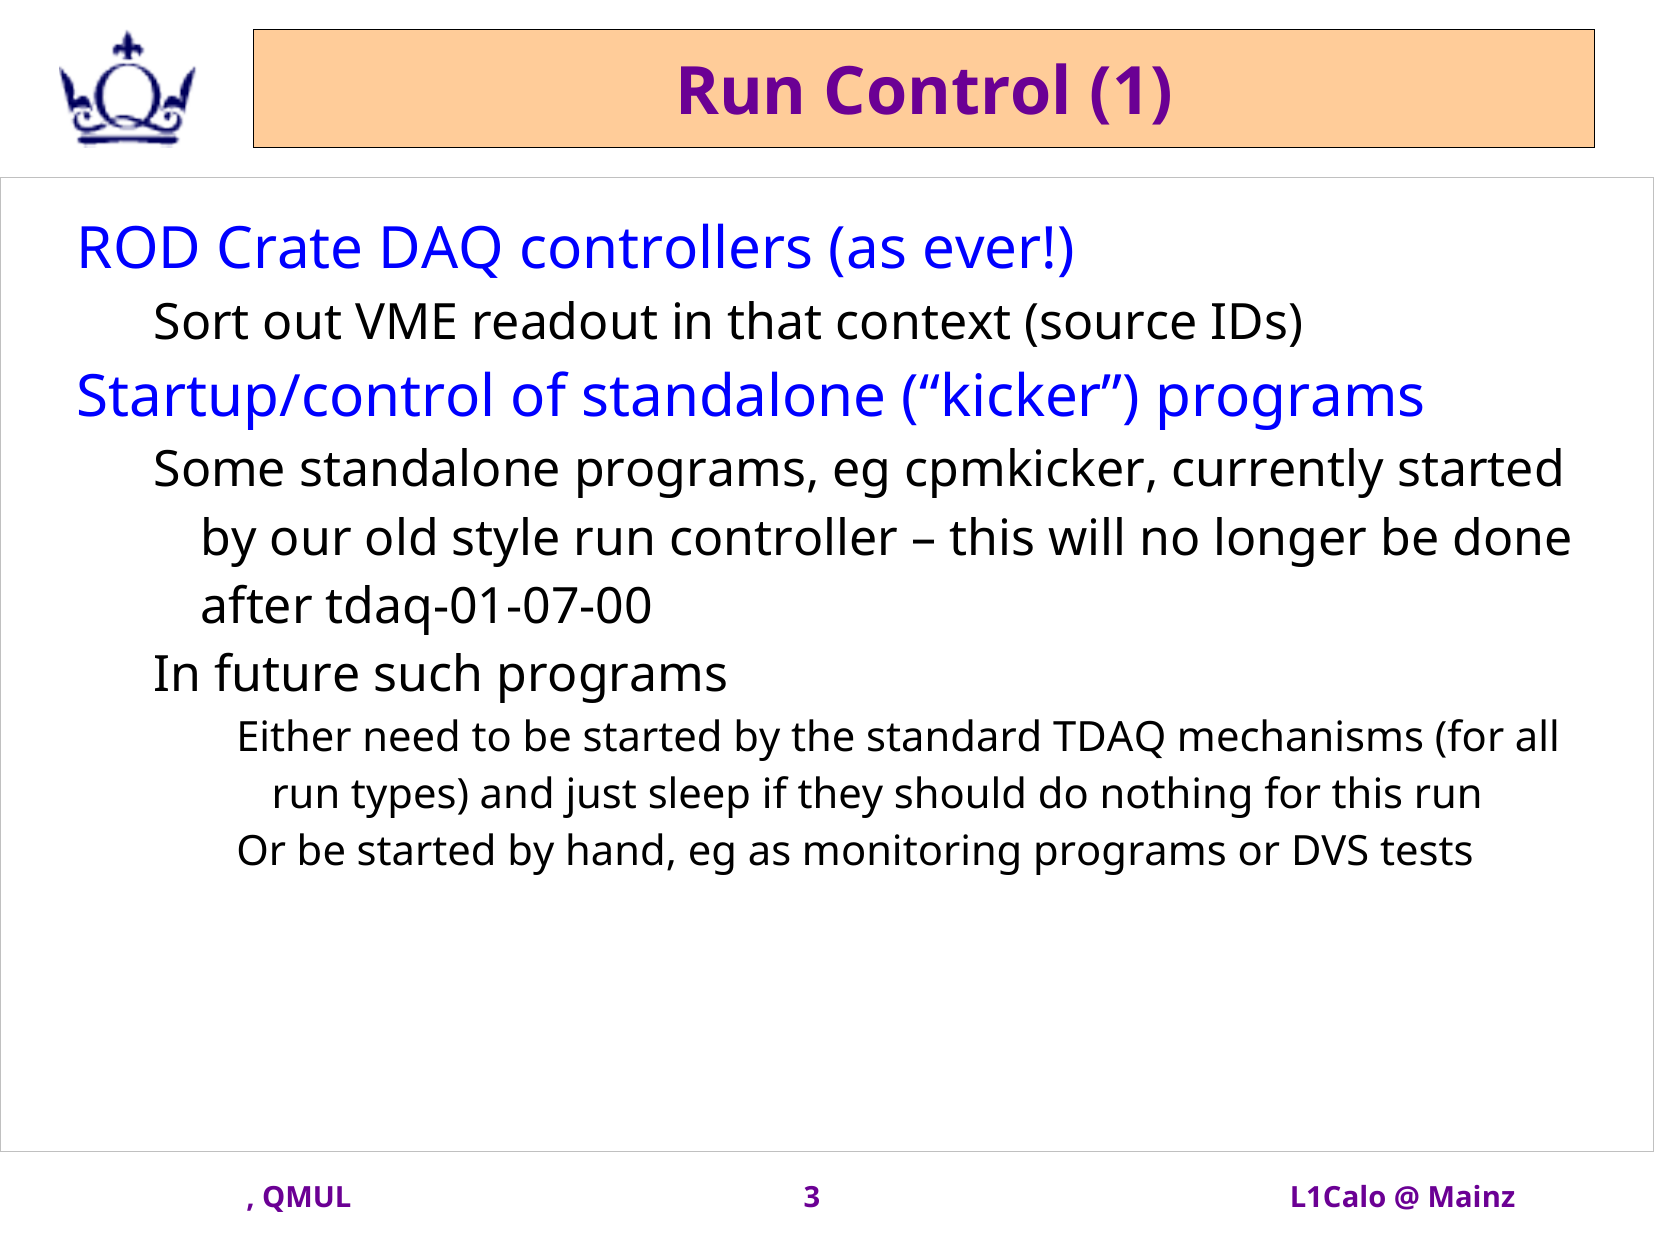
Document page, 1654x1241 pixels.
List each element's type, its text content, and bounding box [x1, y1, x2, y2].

list ROD Crate DAQ controllers (as ever!) Sort out VME readout in that context (source IDs) Startup/control of standalone (“kicker”) programs Some standalone programs, eg cpmkicker, currently started by our old style run controller – this will no longer be done after tdaq-01-07-00 In future such programs Either need to be started by the standard TDAQ mechanisms (for all run types) and just sleep if they should do nothing for this run Or be started by hand, eg as monitoring programs or DVS tests [59, 206, 1603, 1127]
title Run Control (1) [253, 29, 1595, 148]
picture [59, 29, 200, 148]
